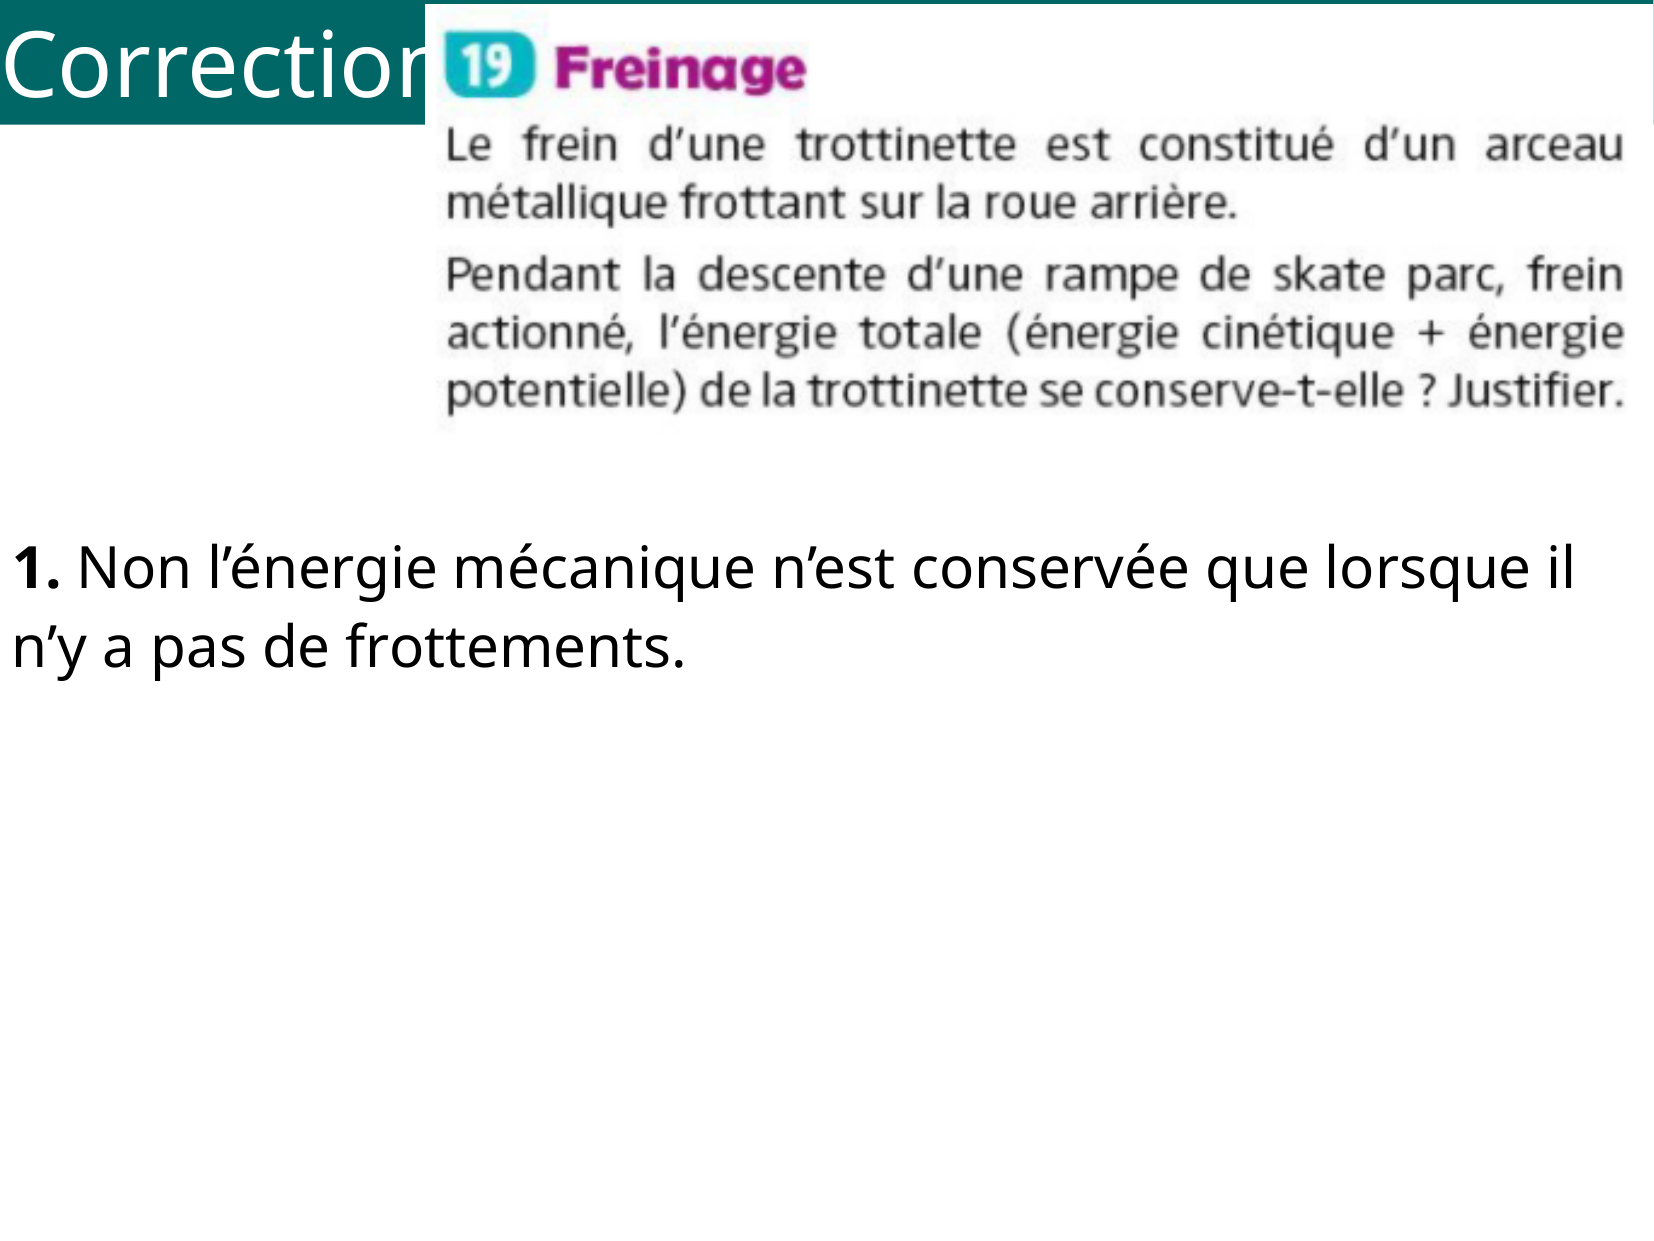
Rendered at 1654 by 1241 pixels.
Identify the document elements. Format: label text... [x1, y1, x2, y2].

title Correction [0, 4, 425, 120]
picture [425, 4, 1654, 438]
subtitle 1. Non l’énergie mécanique n’est conservée que lorsque il n’y a pas de frottements. [11, 129, 1642, 1231]
